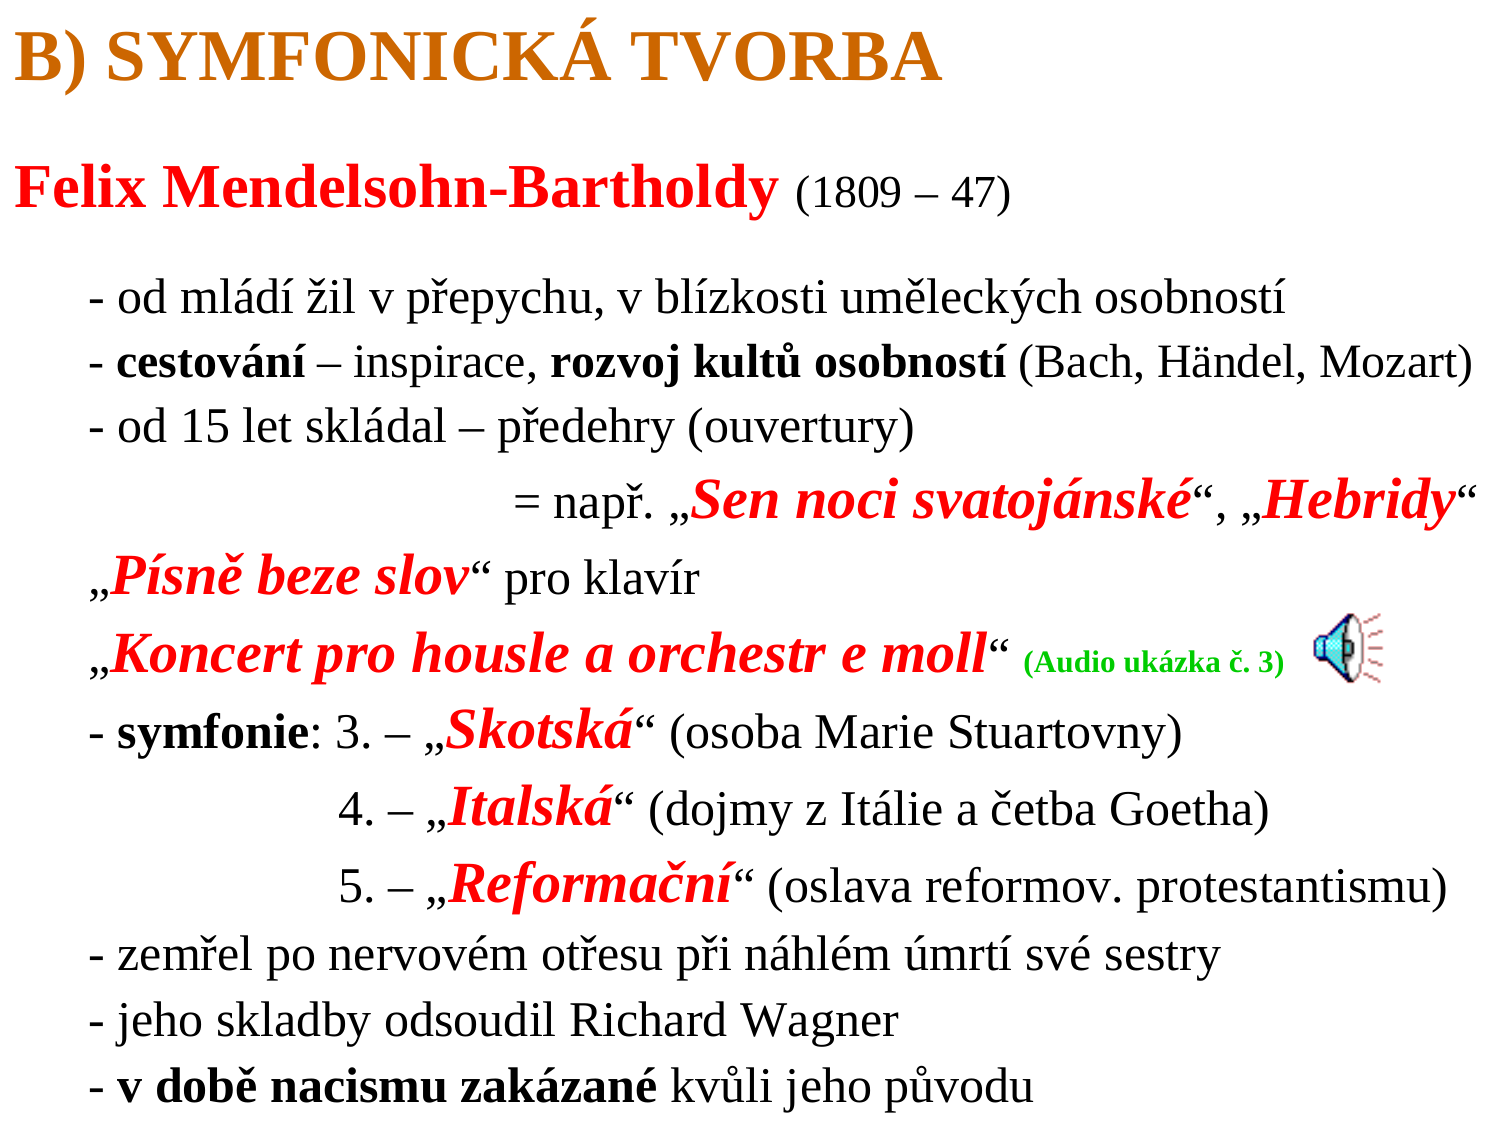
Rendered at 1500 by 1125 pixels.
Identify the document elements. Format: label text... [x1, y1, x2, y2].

text_box Felix Mendelsohn-Bartholdy (1809 – 47) [0, 137, 1413, 228]
text_box B) SYMFONICKÁ TVORBA [0, 0, 959, 103]
text_box - od mládí žil v přepychu, v blízkosti uměleckých osobností - cestování – inspirace, rozvoj kultů osobností (Bach, Händel, Mozart) - od 15 let skládal – předehry (ouvertury) = např. „Sen noci svatojánské“, „Hebridy“ „Písně beze slov“ pro klavír „Koncert pro housle a orchestr e moll“ (Audio ukázka č. 3) - symfonie: 3. – „Skotská“ (osoba Marie Stuartovny) 4. – „Italská“ (dojmy z Itálie a četba Goetha) 5. – „Reformační“ (oslava reformov. protestantismu) - zemřel po nervovém otřesu při náhlém úmrtí své sestry - jeho skladby odsoudil Richard Wagner - v době nacismu zakázané kvůli jeho původu [0, 249, 1500, 1121]
picture [1312, 612, 1388, 688]
